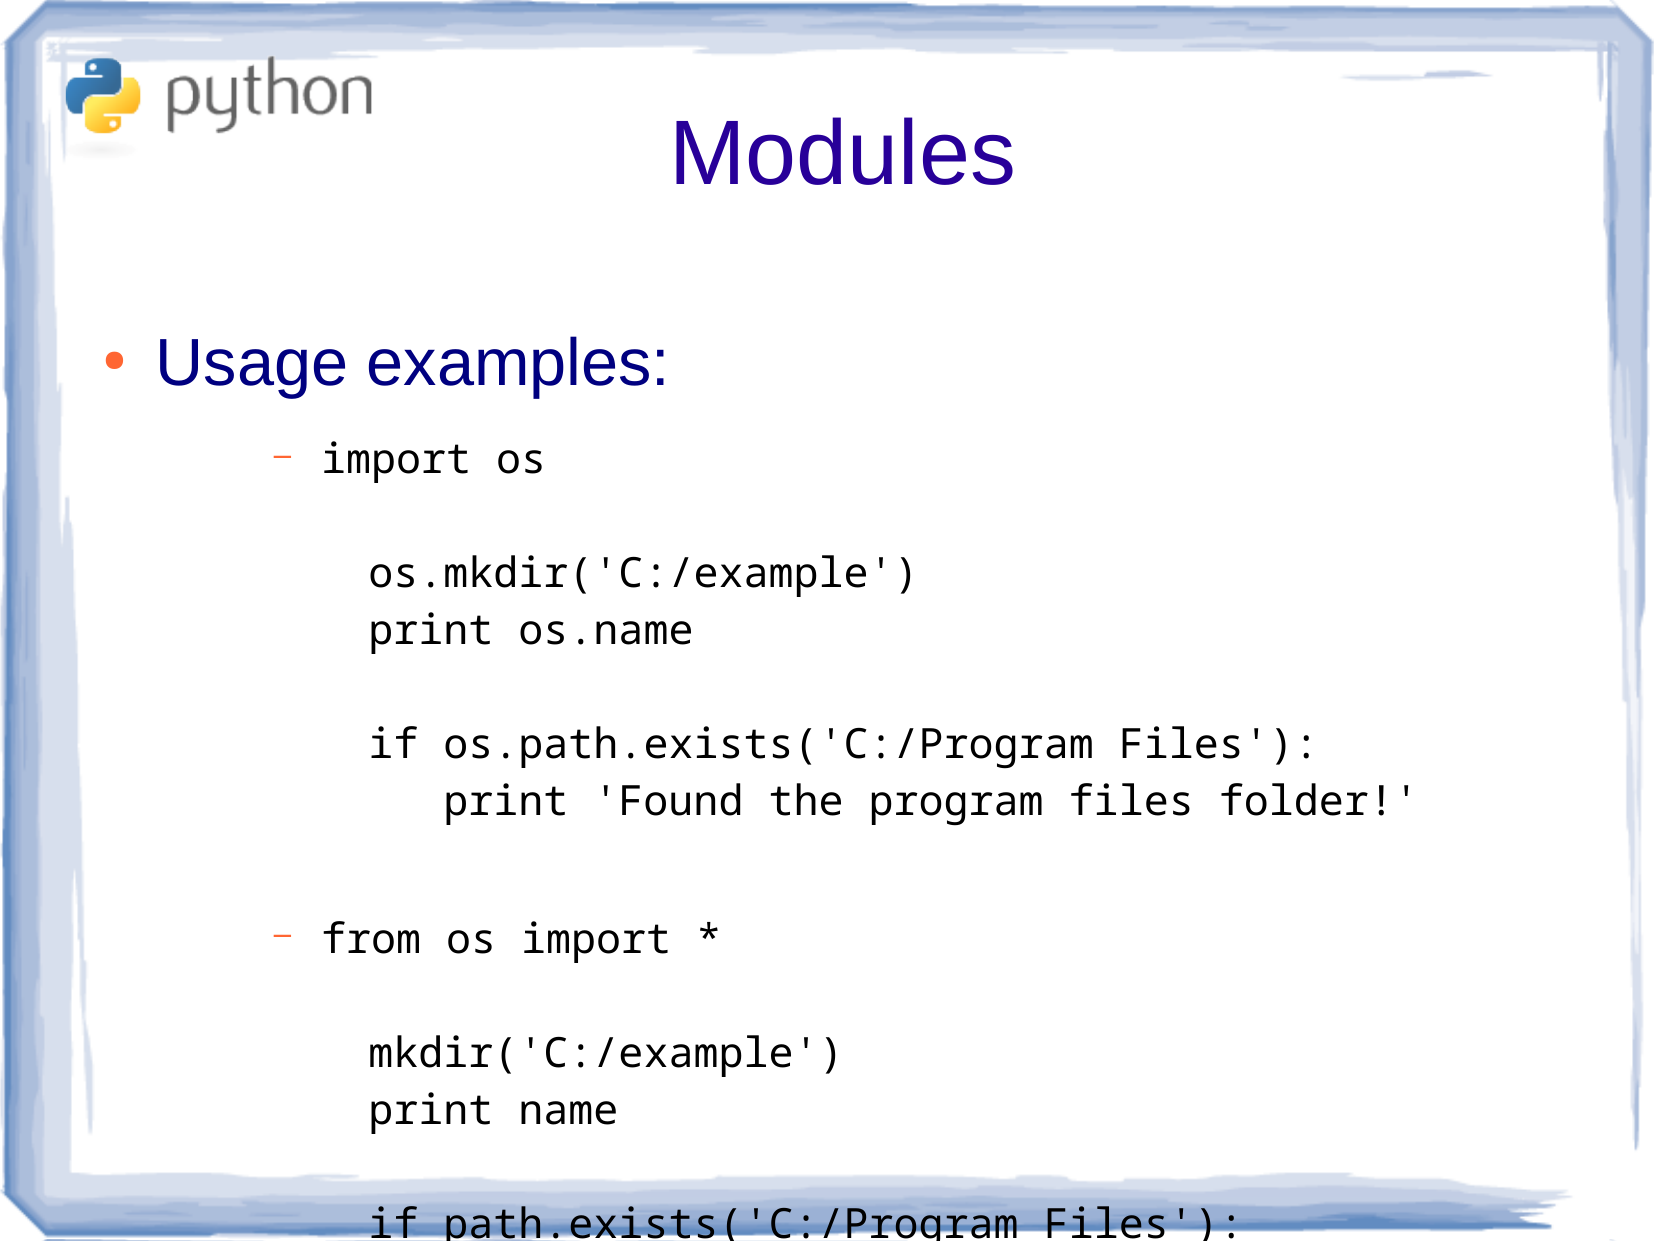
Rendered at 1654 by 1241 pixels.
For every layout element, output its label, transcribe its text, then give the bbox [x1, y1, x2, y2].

picture [924, 1218, 936, 1235]
title Modules [82, 49, 1571, 257]
picture [450, 1218, 462, 1235]
list Usage examples: import os os.mkdir('C:/example') print os.name if os.path.exists('C:/Program Files'): print 'Found the program files folder!' from os import * mkdir('C:/example') print name if path.exists('C:/Program Files'): print 'Found the program files folder!' [84, 324, 1576, 1194]
picture [0, 0, 1654, 1241]
